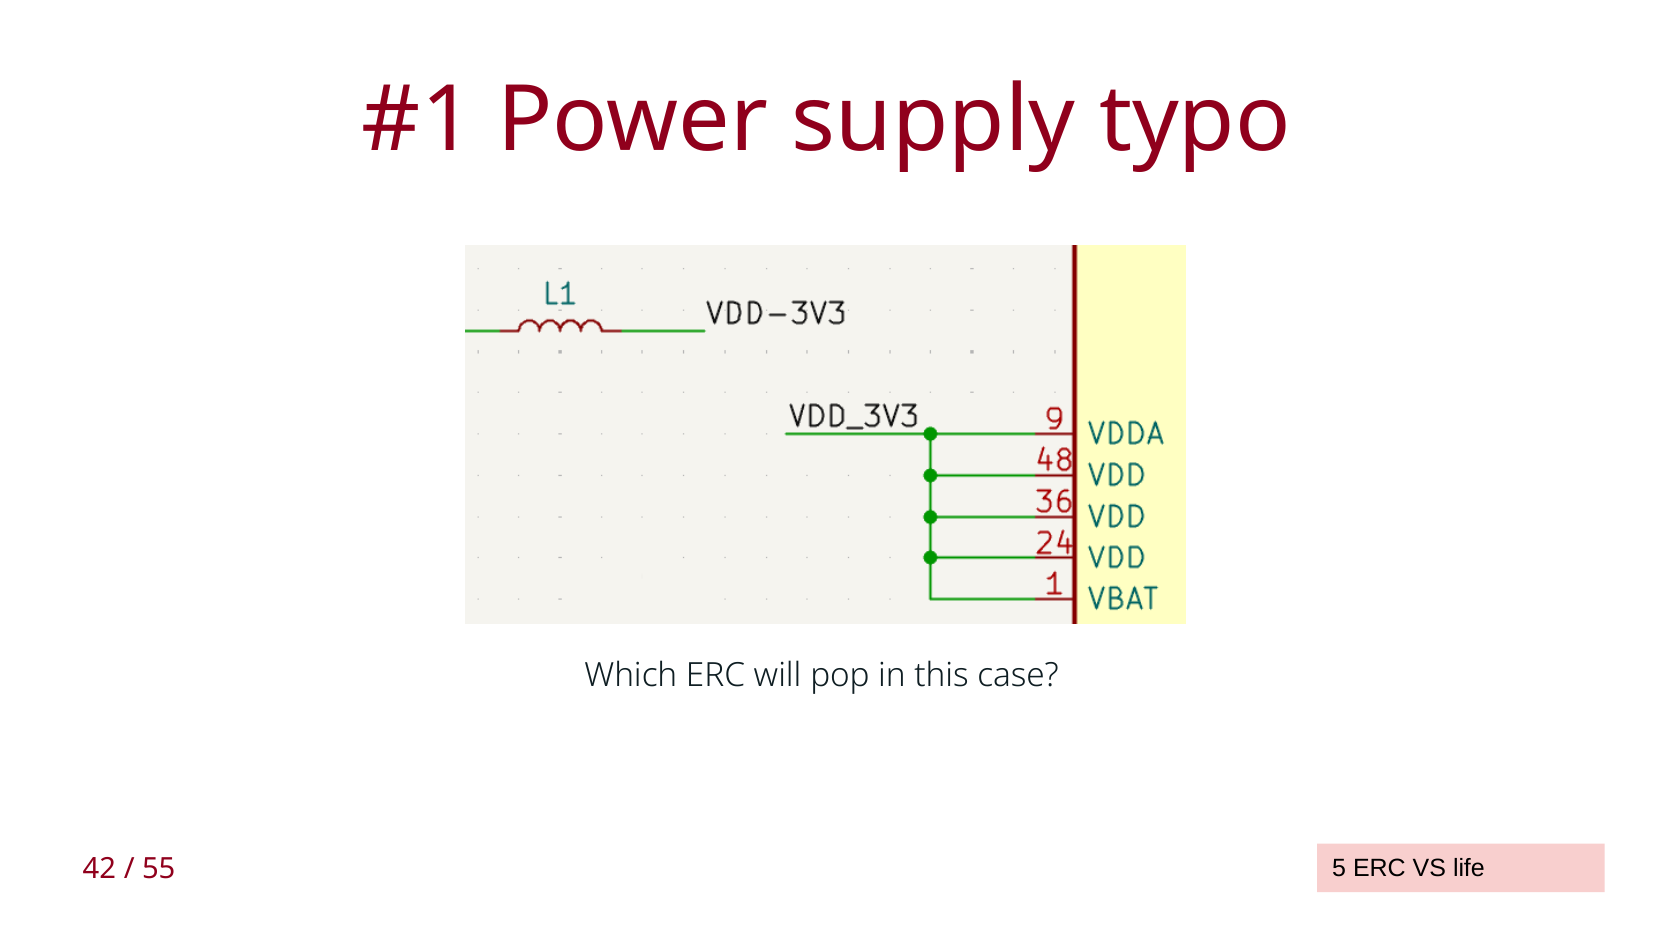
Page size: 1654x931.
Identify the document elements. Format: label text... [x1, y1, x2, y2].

picture [465, 245, 1186, 624]
text_box 5 ERC VS life [1317, 843, 1605, 893]
list Which ERC will pop in this case? [513, 650, 1254, 714]
title #1 Power supply typo [82, 52, 1571, 178]
